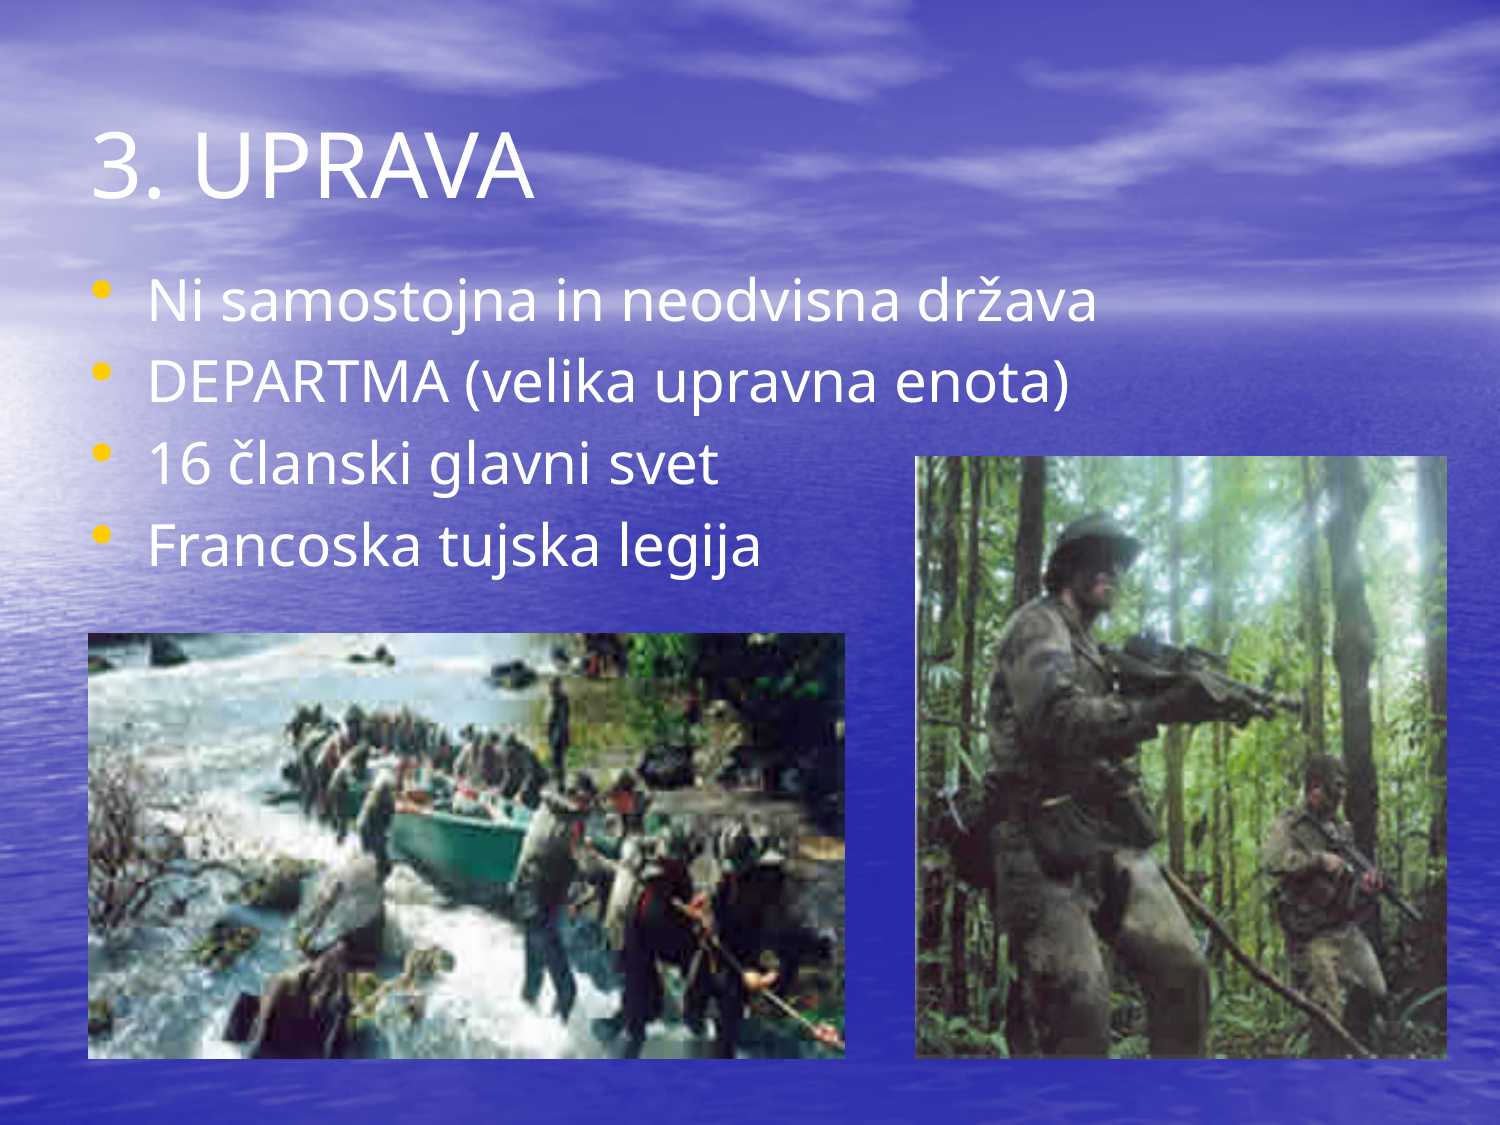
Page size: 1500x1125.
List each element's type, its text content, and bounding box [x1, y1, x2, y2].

list Ni samostojna in neodvisna država DEPARTMA (velika upravna enota) 16 članski glavni svet Francoska tujska legija [75, 255, 1400, 988]
picture [0, 0, 1500, 1125]
title 3. UPRAVA [75, 47, 1425, 275]
